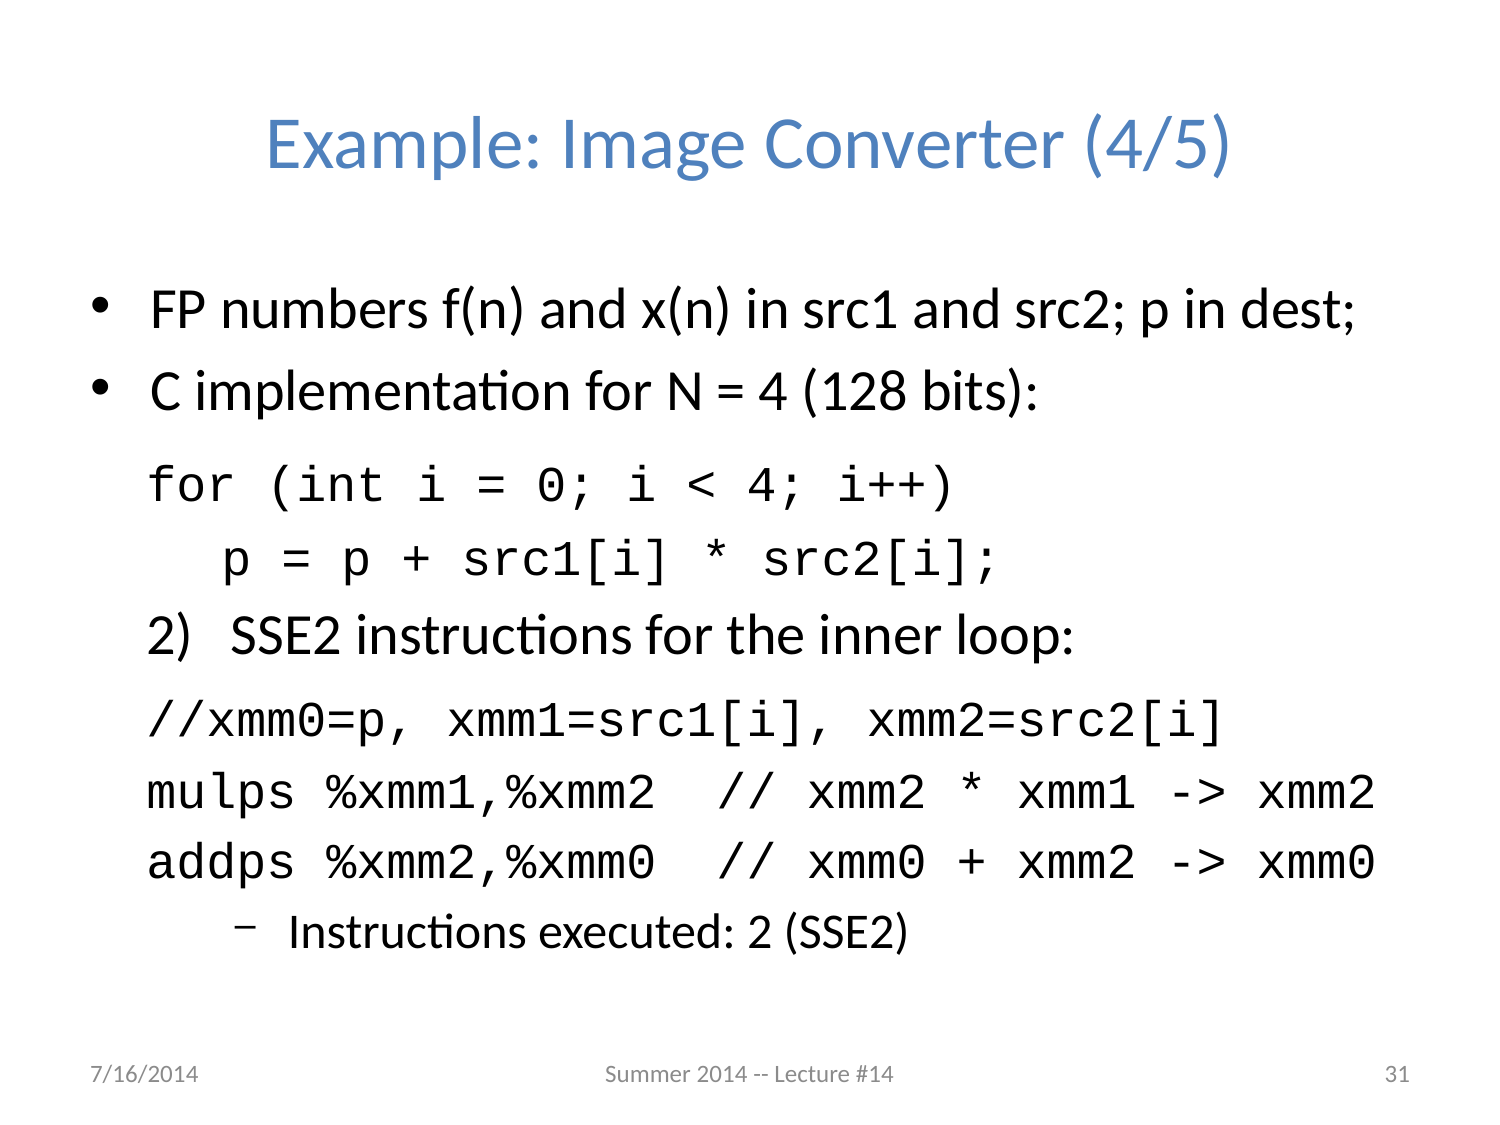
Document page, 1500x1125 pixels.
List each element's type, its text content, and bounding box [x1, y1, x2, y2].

slide_number 7/16/2014 [75, 1042, 425, 1103]
title Example: Image Converter (4/5) [75, 45, 1425, 233]
slide_number <number> [1074, 1042, 1425, 1103]
list FP numbers f(n) and x(n) in src1 and src2; p in dest; C implementation for N = 4 (128 bits): for (int i = 0; i < 4; i++) p = p + src1[i] * src2[i]; SSE2 instructions for the inner loop: //xmm0=p, xmm1=src1[i], xmm2=src2[i] mulps %xmm1,%xmm2 // xmm2 * xmm1 -> xmm2 addps %xmm2,%xmm0 // xmm0 + xmm2 -> xmm0 Instructions executed: 2 (SSE2) [75, 262, 1425, 1073]
footer Summer 2014 -- Lecture #14 [512, 1042, 988, 1103]
